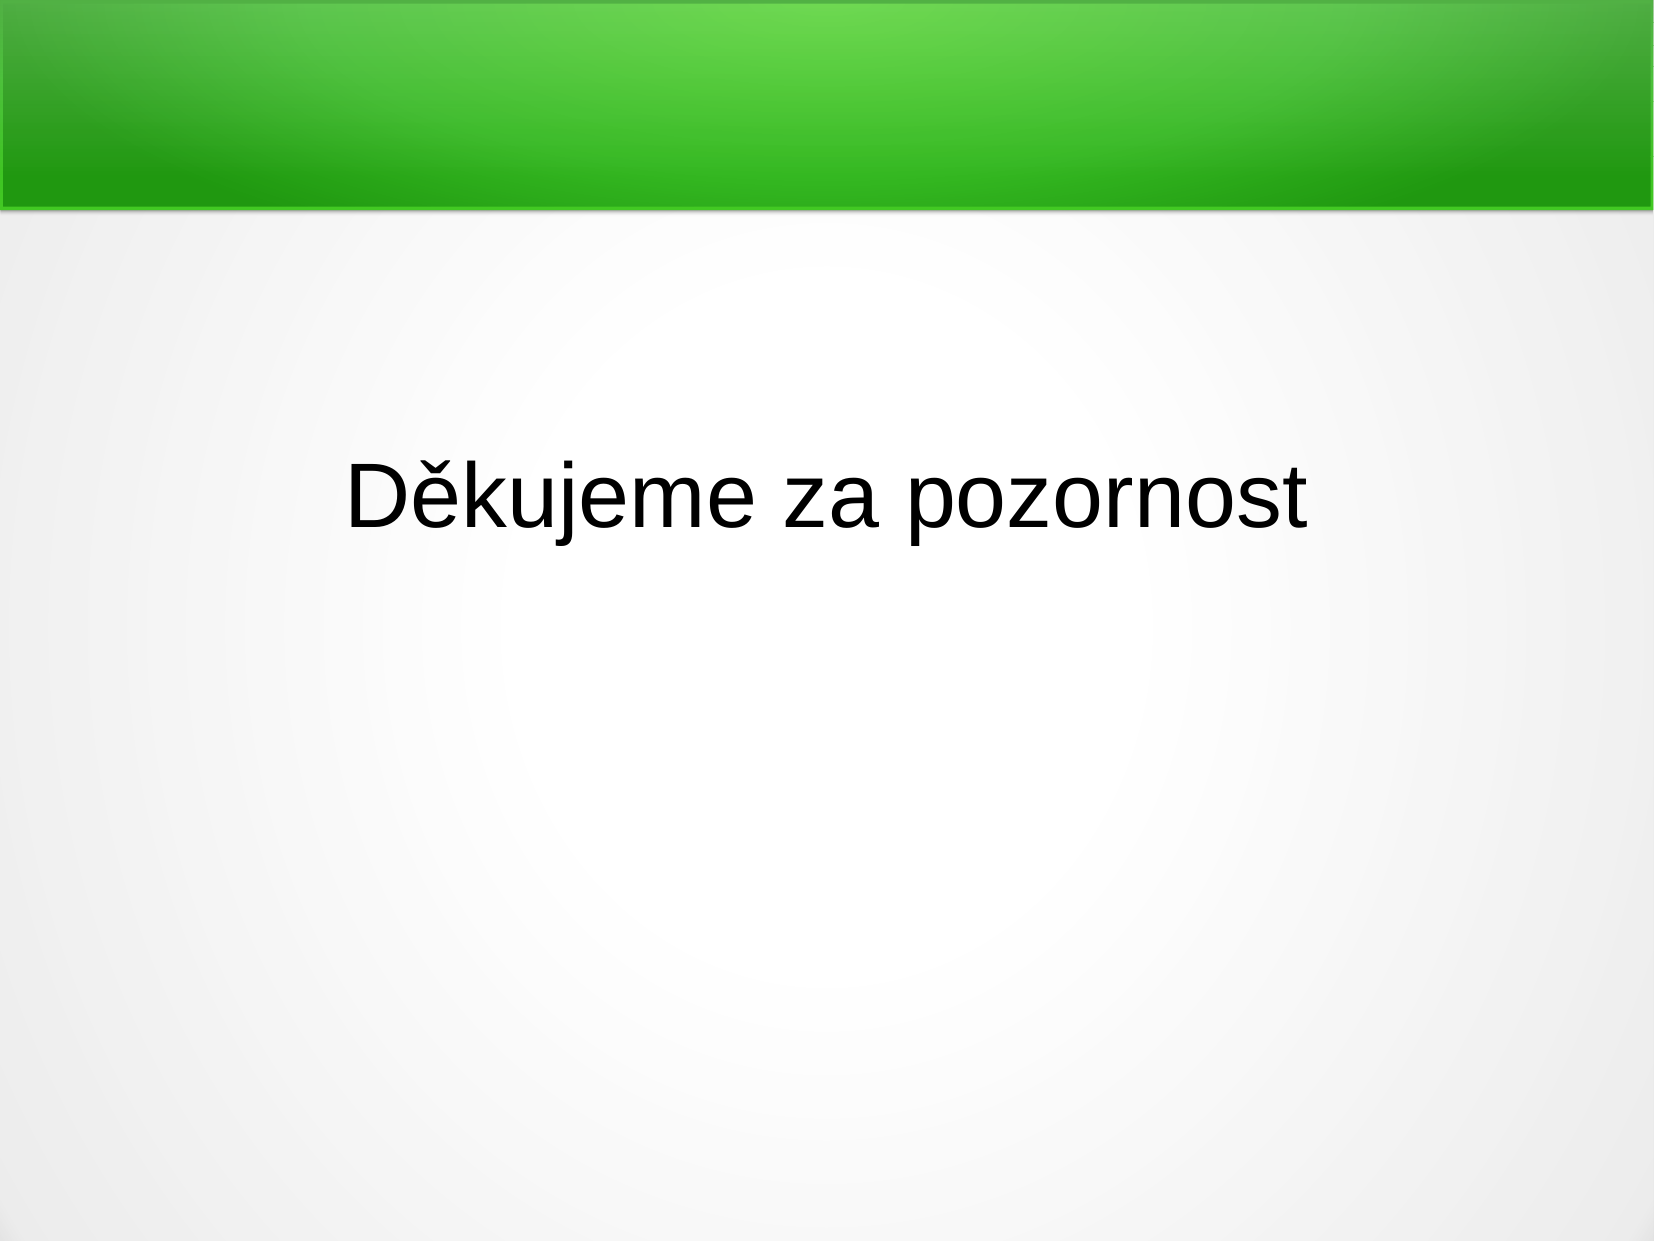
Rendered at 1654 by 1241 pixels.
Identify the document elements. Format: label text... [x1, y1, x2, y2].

title Děkujeme za pozornost [82, 391, 1571, 599]
